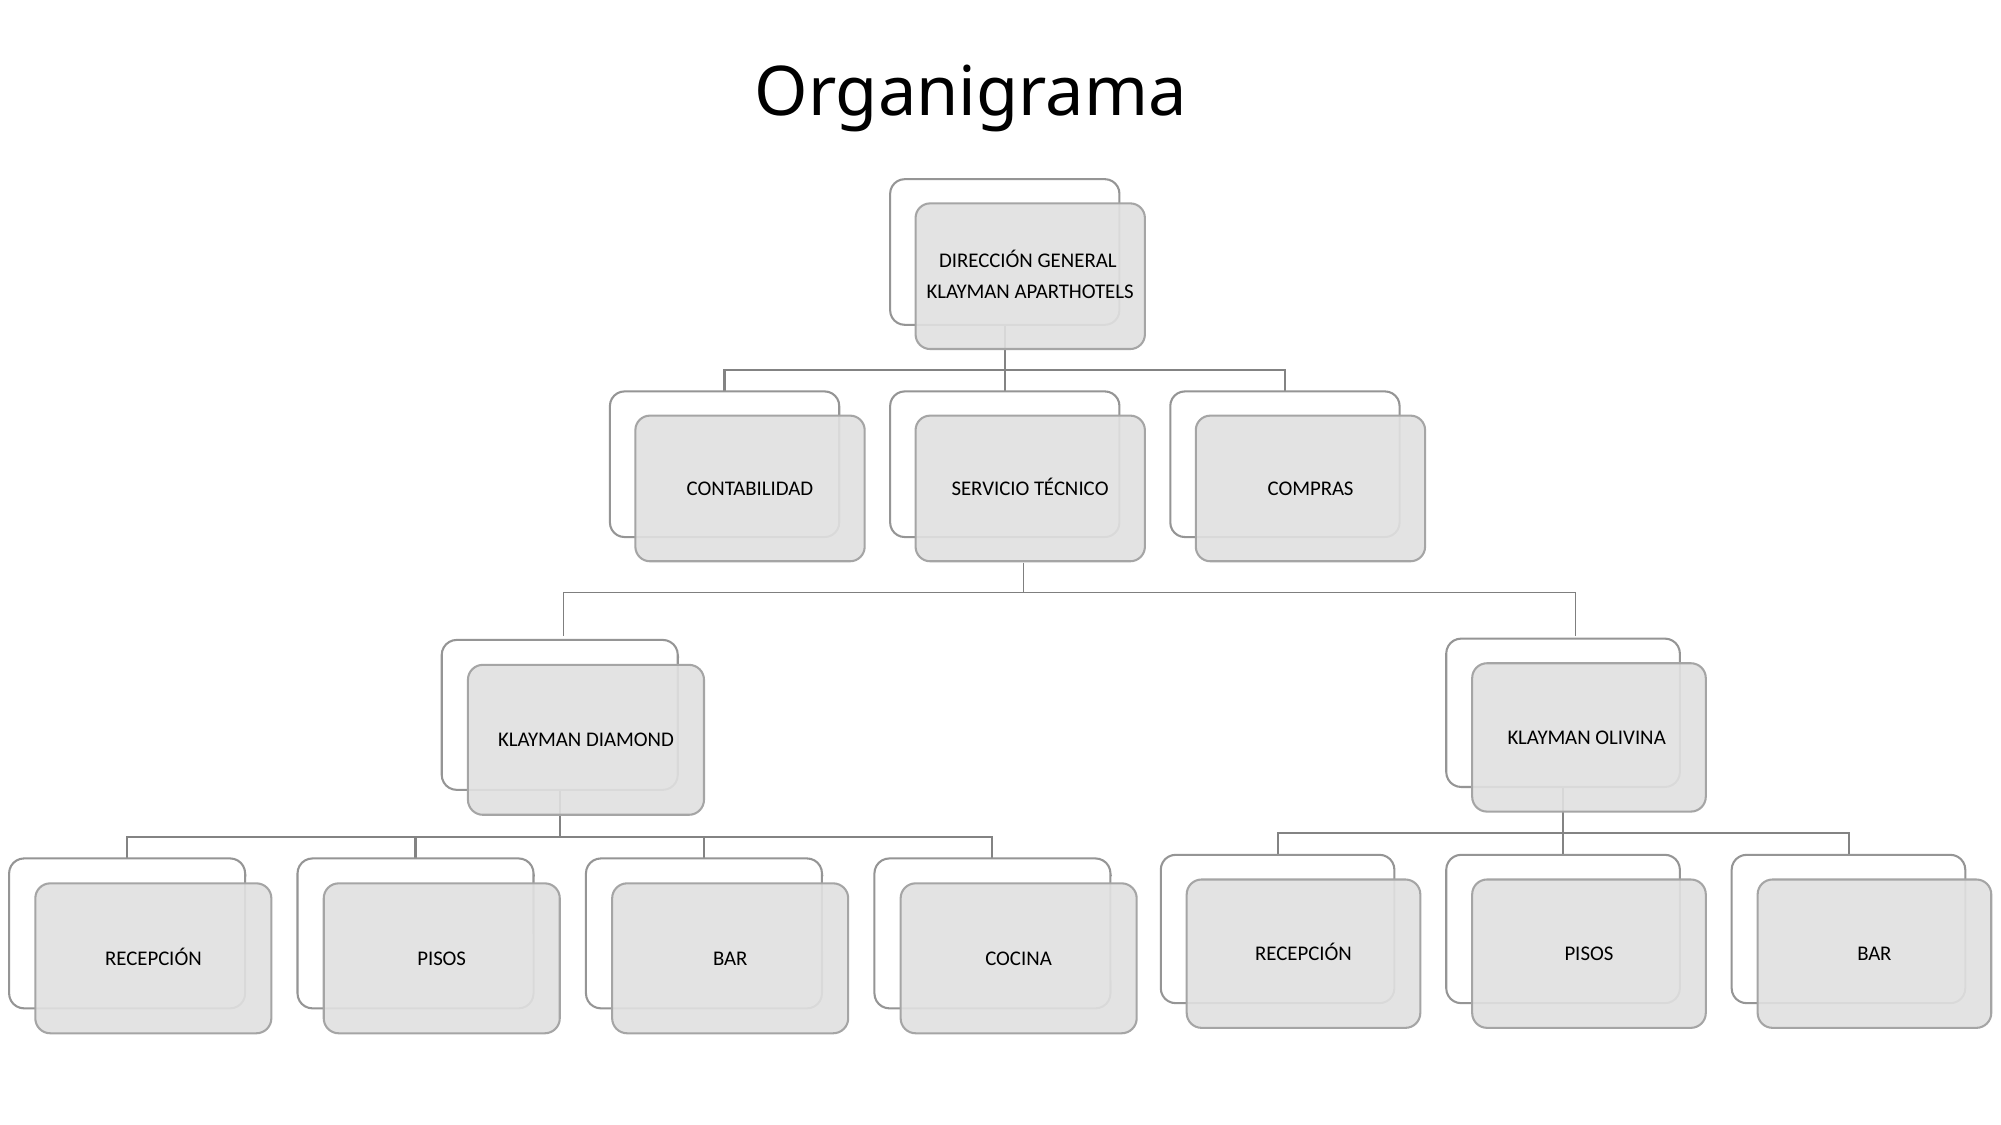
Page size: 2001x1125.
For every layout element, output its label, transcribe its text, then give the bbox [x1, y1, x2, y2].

text_box PISOS [1472, 879, 1706, 1028]
text_box [1446, 854, 1680, 1004]
text_box KLAYMAN OLIVINA [1472, 663, 1706, 812]
text_box [9, 858, 246, 1009]
text_box BAR [612, 883, 849, 1034]
text_box [890, 179, 1120, 325]
text_box COMPRAS [1195, 415, 1426, 562]
text_box KLAYMAN DIAMOND [467, 664, 704, 815]
text_box [1160, 854, 1395, 1004]
text_box DIRECCIÓN GENERAL KLAYMAN APARTHOTELS [915, 203, 1145, 350]
text_box BAR [1757, 879, 1992, 1028]
text_box PISOS [323, 883, 560, 1034]
text_box RECEPCIÓN [1186, 879, 1421, 1028]
text_box SERVICIO TÉCNICO [915, 415, 1145, 562]
text_box [1170, 391, 1400, 538]
text_box [1731, 854, 1966, 1004]
text_box [874, 858, 1111, 1009]
title Organigrama [229, 48, 1730, 139]
text_box [1446, 638, 1680, 787]
text_box [441, 639, 678, 790]
text_box CONTABILIDAD [635, 415, 865, 562]
text_box RECEPCIÓN [35, 883, 272, 1034]
text_box COCINA [900, 883, 1137, 1034]
text_box [585, 858, 822, 1009]
text_box [609, 391, 840, 538]
text_box [297, 858, 534, 1009]
text_box [890, 391, 1120, 538]
